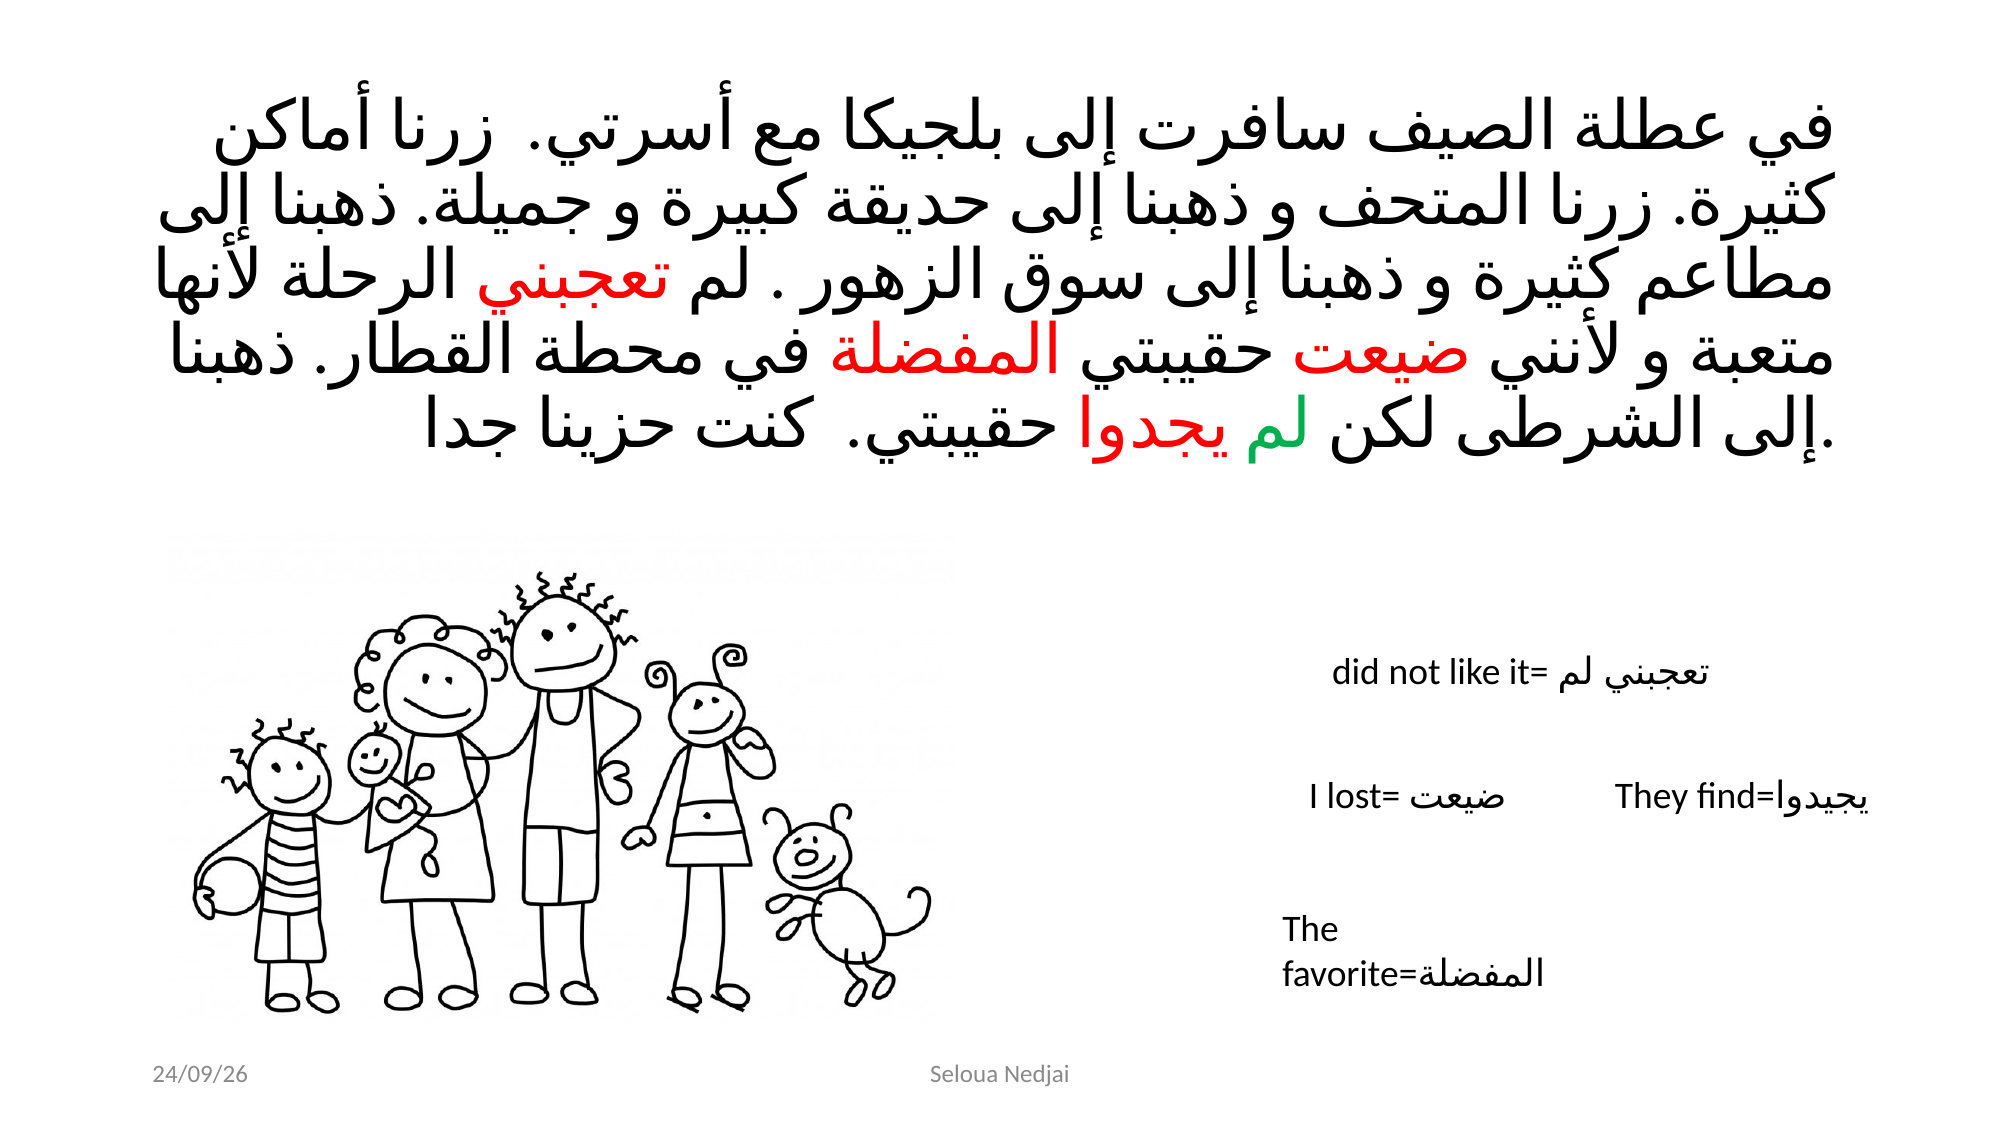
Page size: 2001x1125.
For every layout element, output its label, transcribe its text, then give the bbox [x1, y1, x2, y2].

text_box Seloua Nedjai [662, 1042, 1338, 1103]
text_box The favorite=المفضلة [1267, 896, 1622, 958]
text_box 17/01/2022 [137, 1042, 588, 1103]
text_box They find=يجيدوا [1599, 764, 1955, 825]
picture [168, 530, 955, 1054]
title في عطلة الصيف سافرت إلى بلجيكا مع أسرتي. زرنا أماكن كثيرة. زرنا المتحف و ذهبنا إلى حديقة كبيرة و جميلة. ذهبنا إلى مطاعم كثيرة و ذهبنا إلى سوق الزهور . لم تعجبني الرحلة لأنها متعبة و لأنني ضيعت حقيبتي المفضلة في محطة القطار. ذهبنا إلى الشرطى لكن لم يجدوا حقيبتي. كنت حزينا جدا. [137, 59, 1863, 494]
text_box I lost= ضيعت [1293, 764, 1547, 825]
text_box did not like it= تعجبني لم [1317, 594, 1728, 701]
